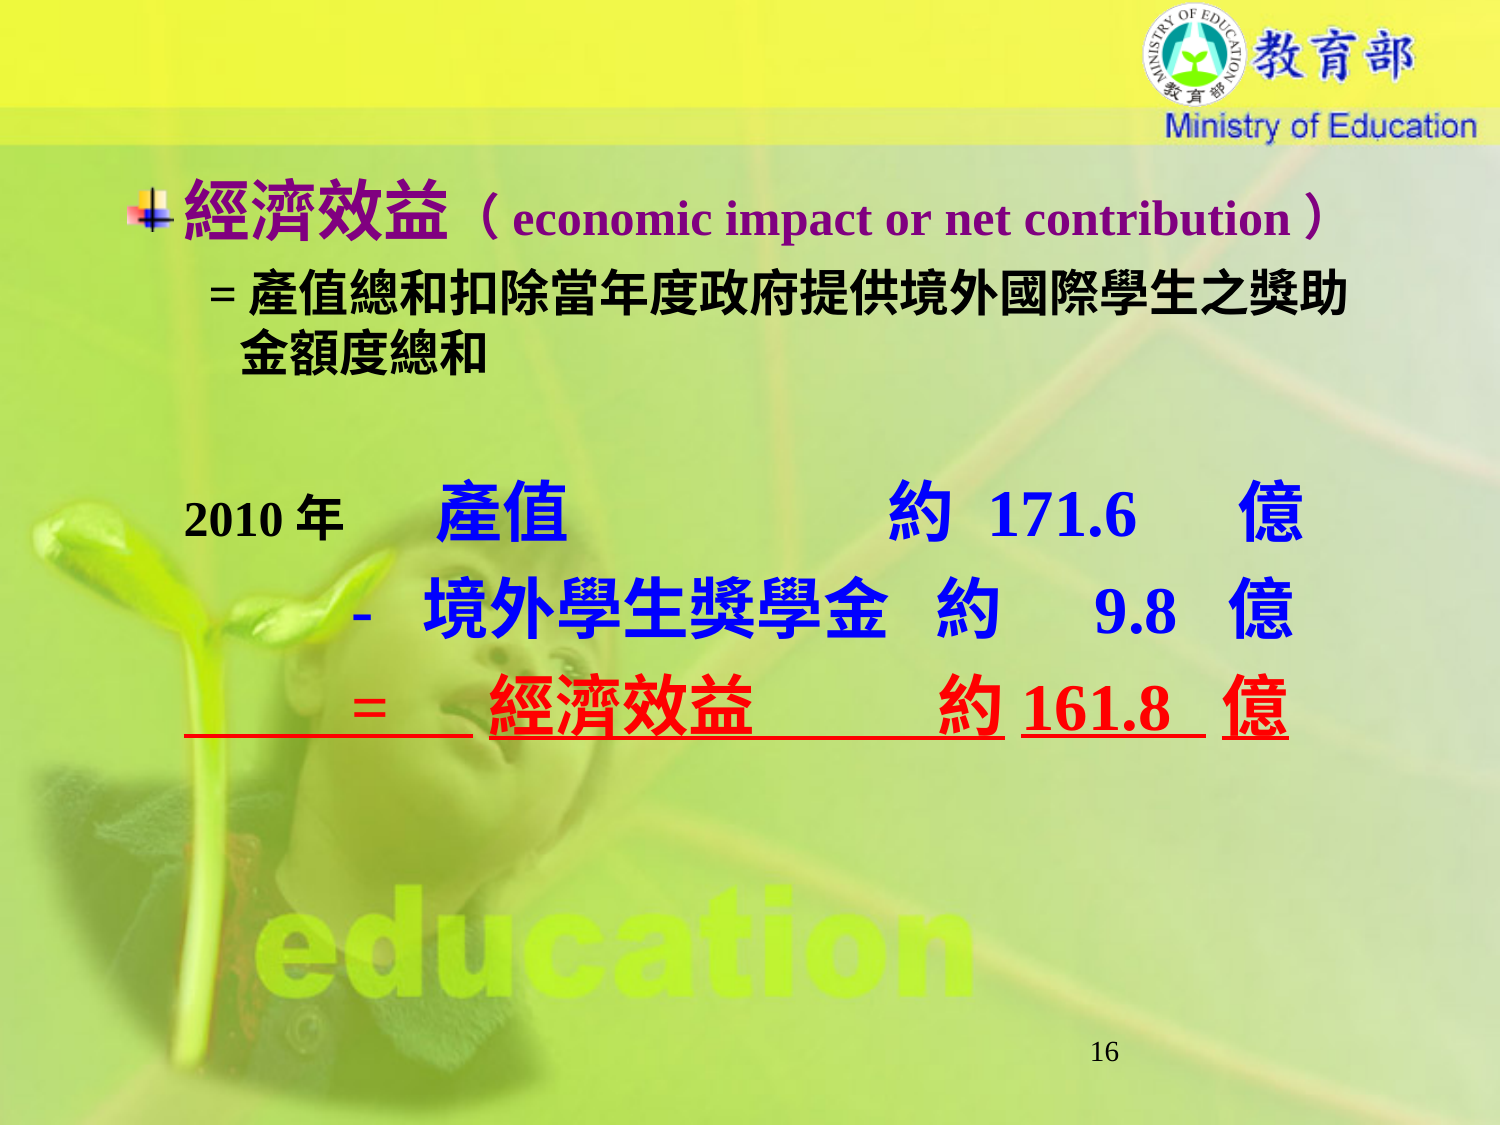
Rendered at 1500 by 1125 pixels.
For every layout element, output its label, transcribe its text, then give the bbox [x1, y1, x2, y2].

text_box [1074, 1025, 1388, 1101]
list 經濟效益（economic impact or net contribution） =產值總和扣除當年度政府提供境外國際學生之獎助金額度總和 2010年 產值 約 171.6 億 - 境外學生獎學金 約 9.8 億 = 經濟效益 約161.8 億 [112, 160, 1388, 953]
